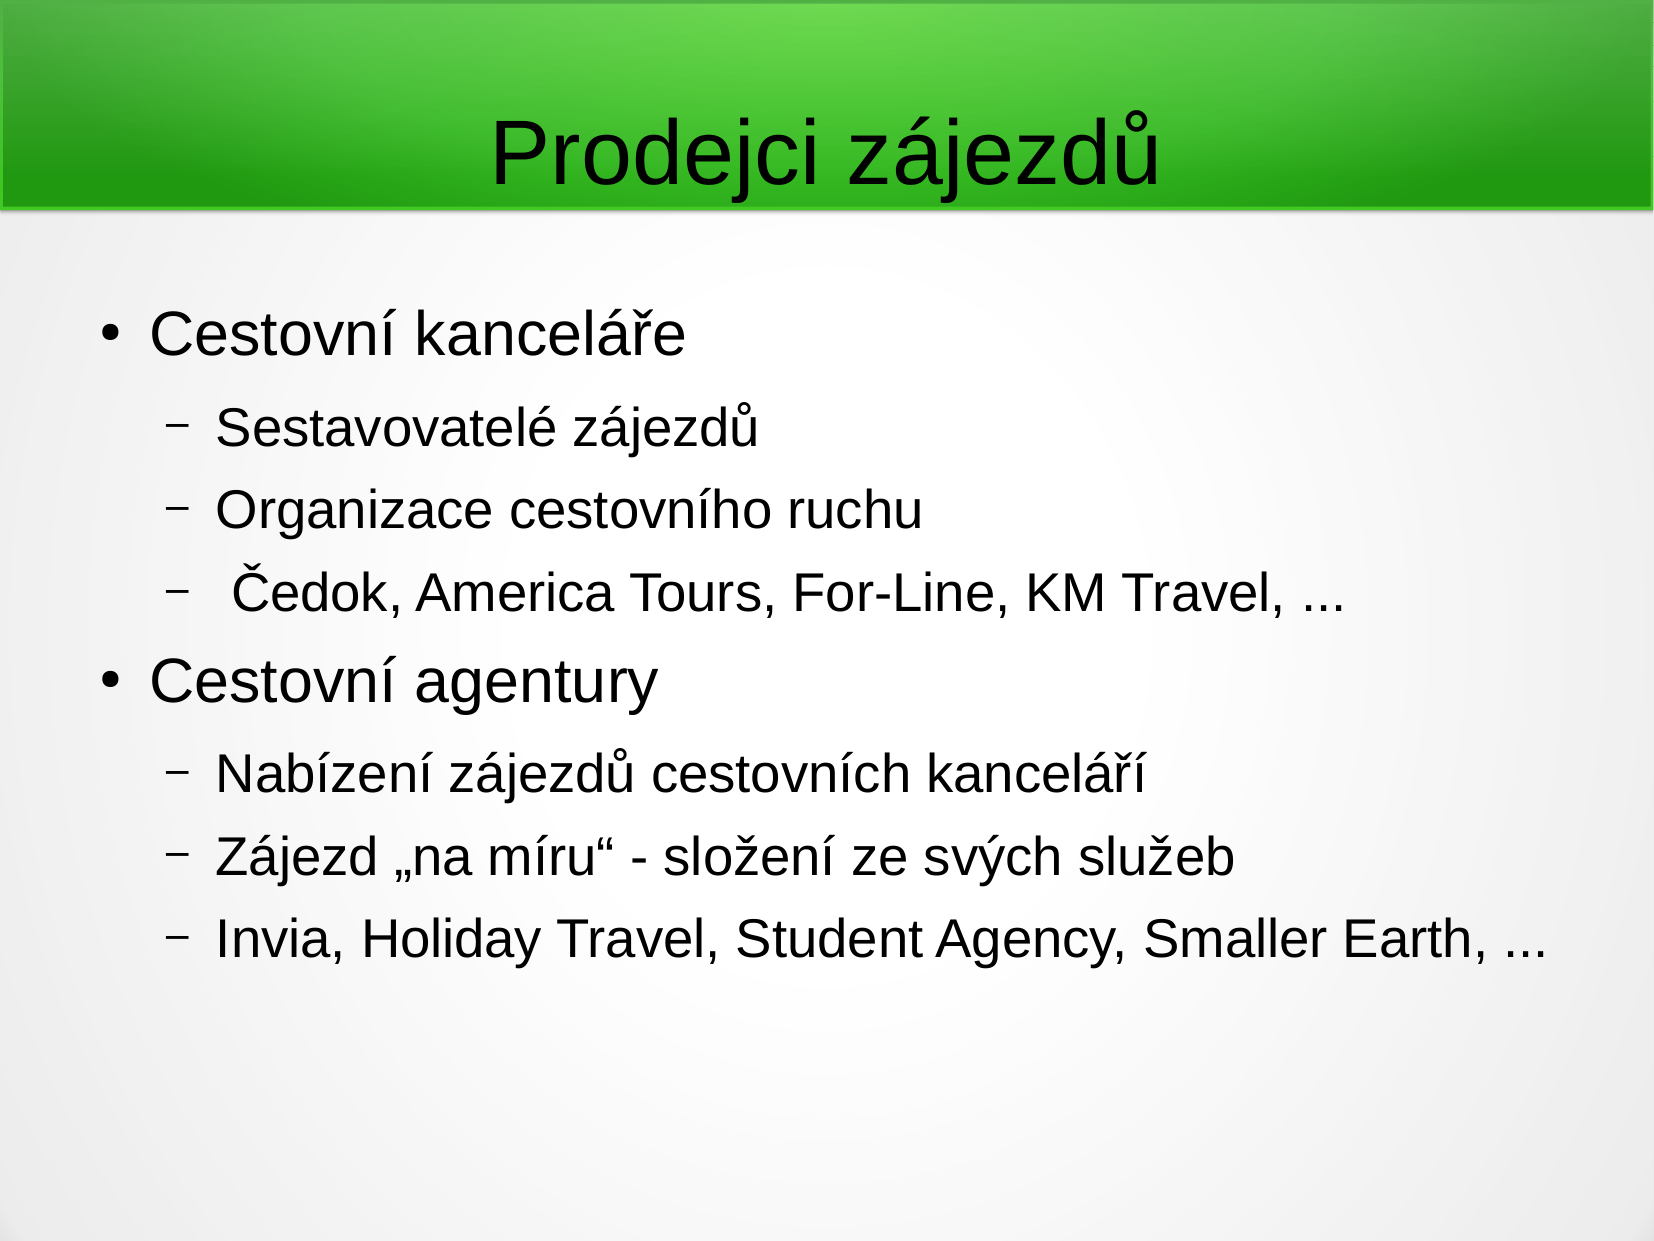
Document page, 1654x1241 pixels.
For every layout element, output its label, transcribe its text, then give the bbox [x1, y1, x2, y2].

list Cestovní kanceláře Sestavovatelé zájezdů Organizace cestovního ruchu Čedok, America Tours, For-Line, KM Travel, ... Cestovní agentury Nabízení zájezdů cestovních kanceláří Zájezd „na míru“ - složení ze svých služeb Invia, Holiday Travel, Student Agency, Smaller Earth, ... [82, 299, 1571, 1019]
title Prodejci zájezdů [82, 49, 1571, 257]
